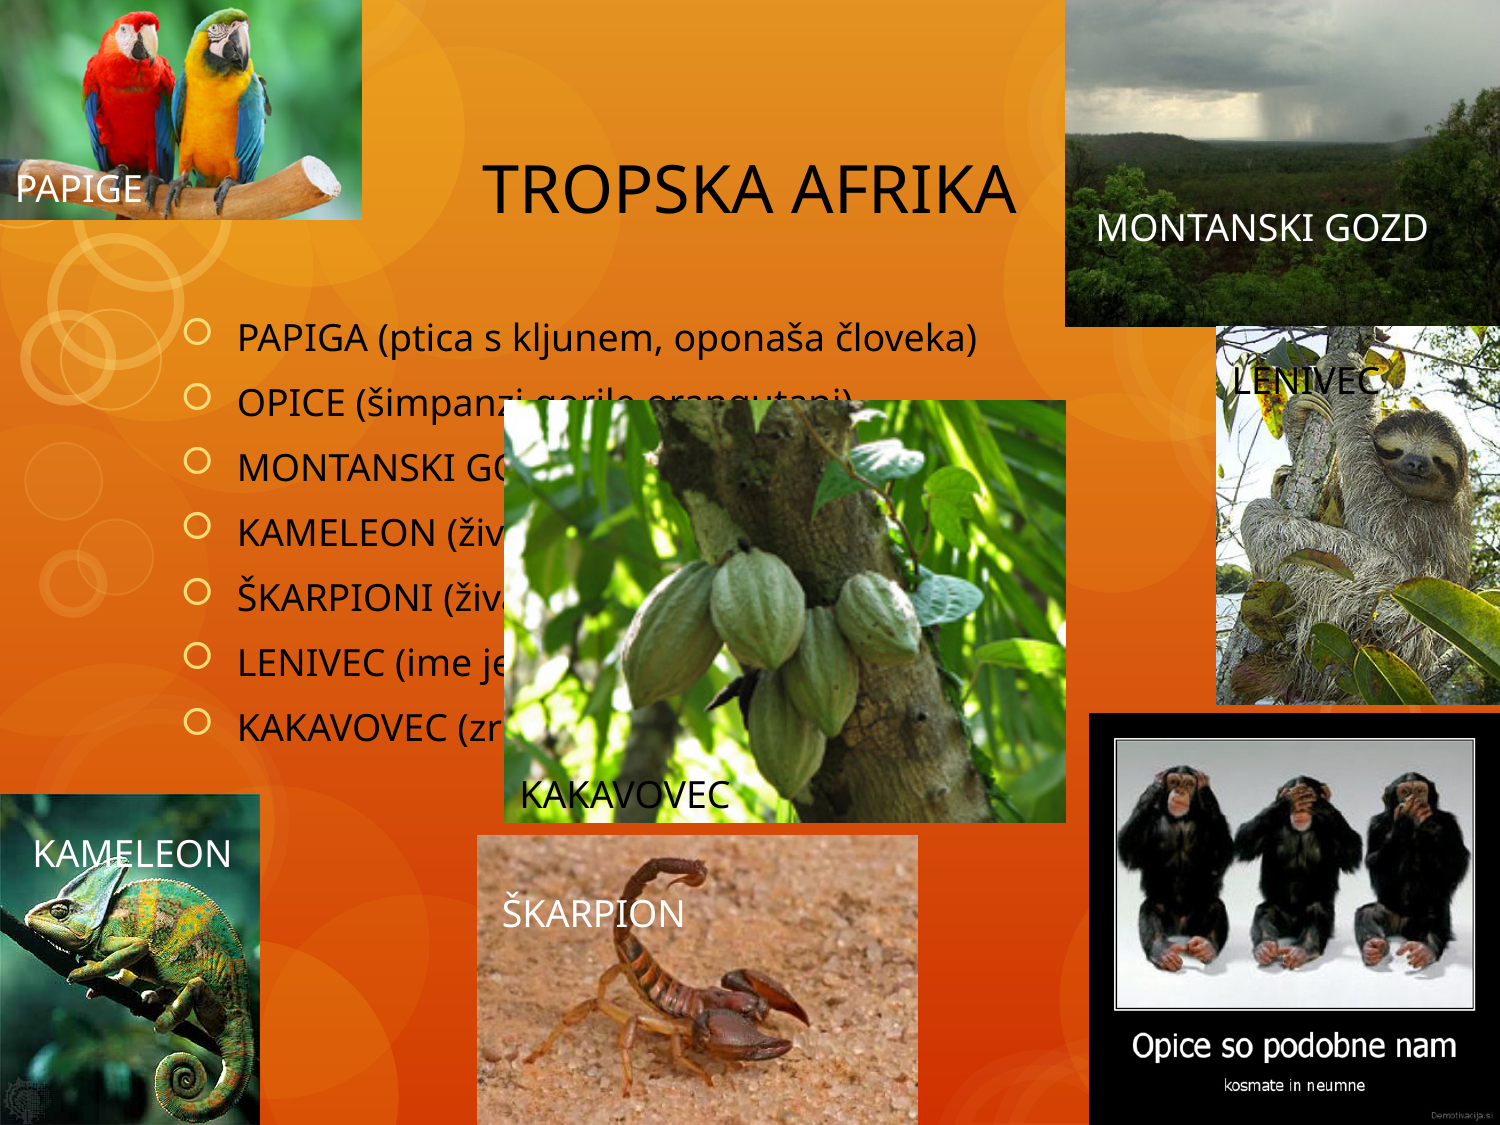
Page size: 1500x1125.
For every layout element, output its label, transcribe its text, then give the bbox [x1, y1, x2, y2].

text_box KAMELEON [17, 822, 260, 883]
text_box ŠKARPION [487, 882, 854, 943]
picture [1089, 713, 1500, 1125]
text_box PAPIGE [0, 157, 260, 218]
picture [1065, 0, 1500, 705]
text_box MONTANSKI GOZD [1080, 196, 1483, 257]
title TROPSKA AFRIKA [165, 110, 1065, 263]
list PAPIGA (ptica s kljunem, oponaša človeka) OPICE (šimpanzi,gorile,orangutani) MONTANSKI GOZD (kafra,fige,bambus) KAMELEON (žival ki spreminja barvo) ŠKARPIONI (žival, ki ima zavit rep ter strup) LENIVEC (ime je dobil zaradi njegove lenobe) KAKAVOVEC (zrna ki predelujejo čokolado) [165, 296, 1335, 962]
picture [504, 400, 1066, 823]
picture [0, 794, 260, 1125]
text_box KAKAVOVEC [504, 763, 800, 824]
picture [0, 0, 362, 220]
picture [477, 835, 918, 1125]
text_box LENIVEC [1216, 349, 1483, 410]
